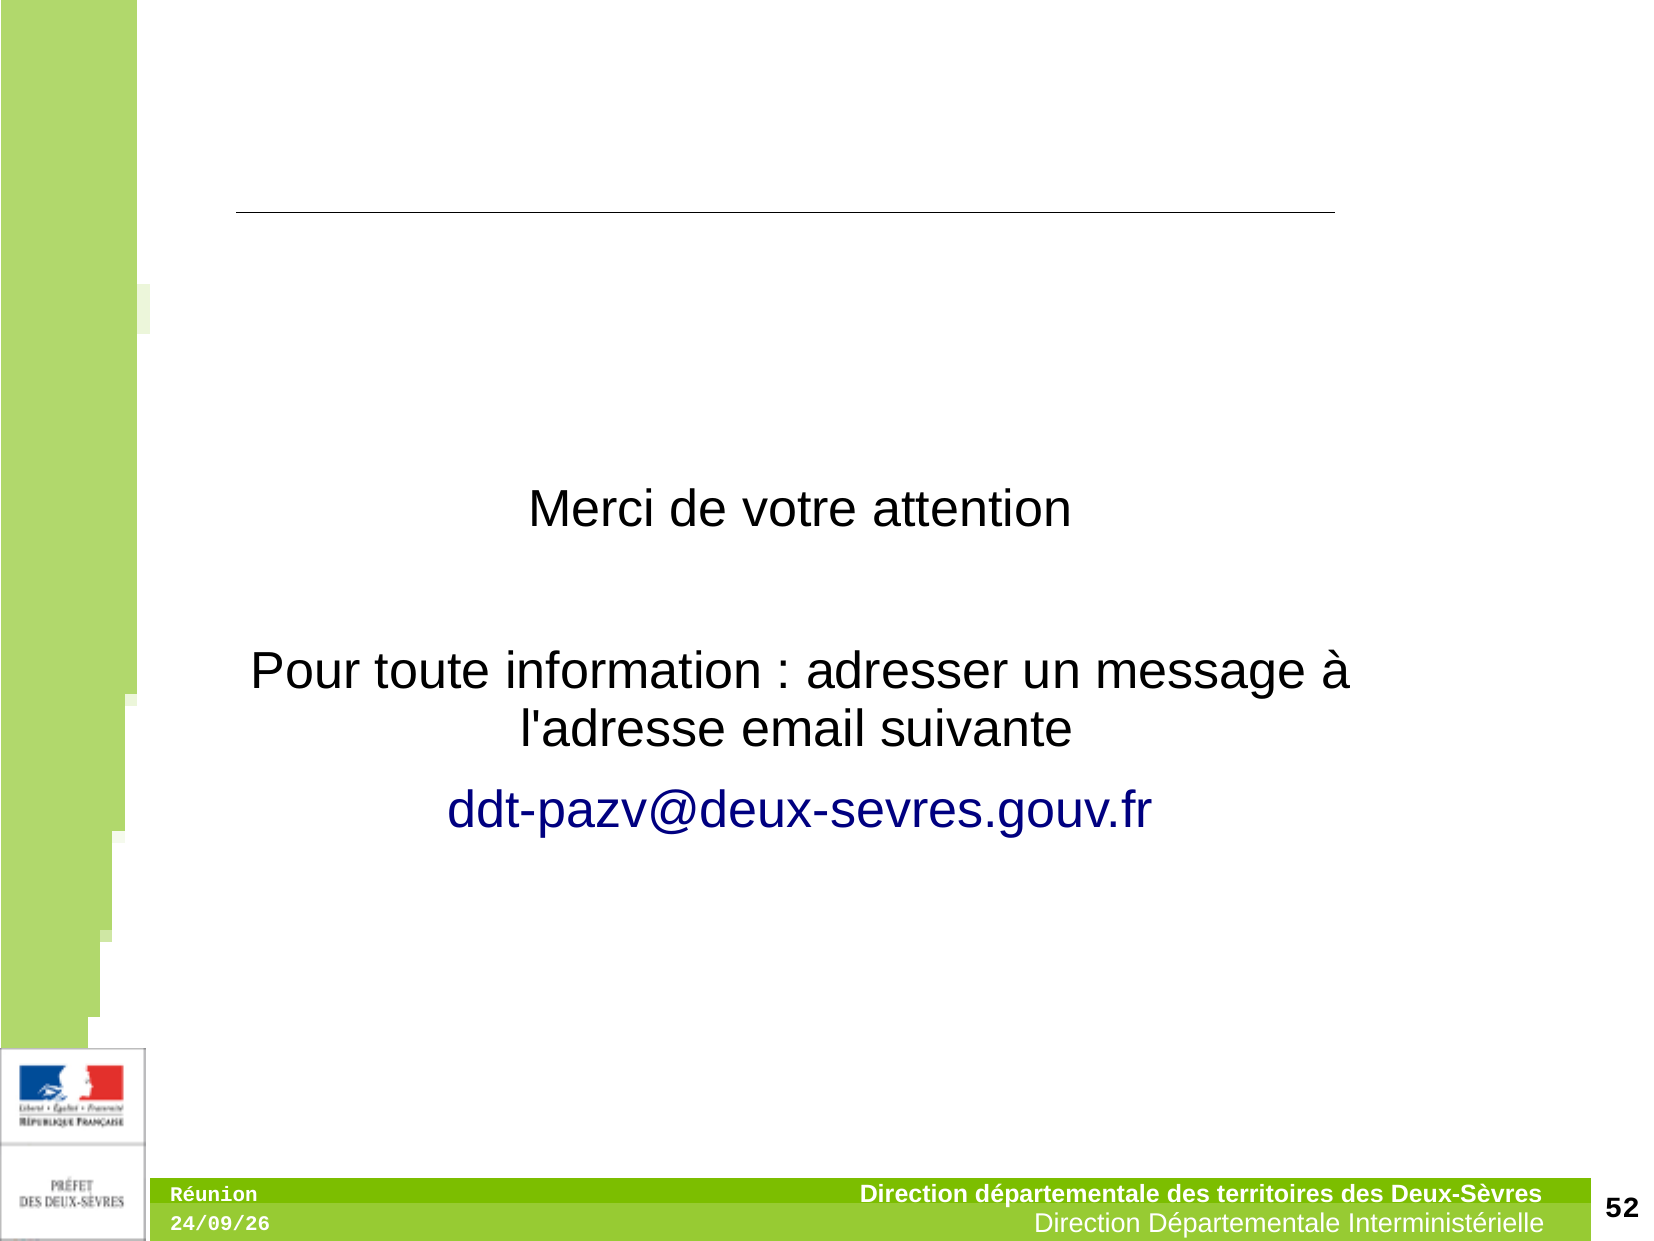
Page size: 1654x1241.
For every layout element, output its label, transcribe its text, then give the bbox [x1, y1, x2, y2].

list Merci de votre attention Pour toute information : adresser un message à l'adresse email suivante ddt-pazv@deux-sevres.gouv.fr [236, 236, 1359, 1123]
picture [0, 0, 1654, 1241]
